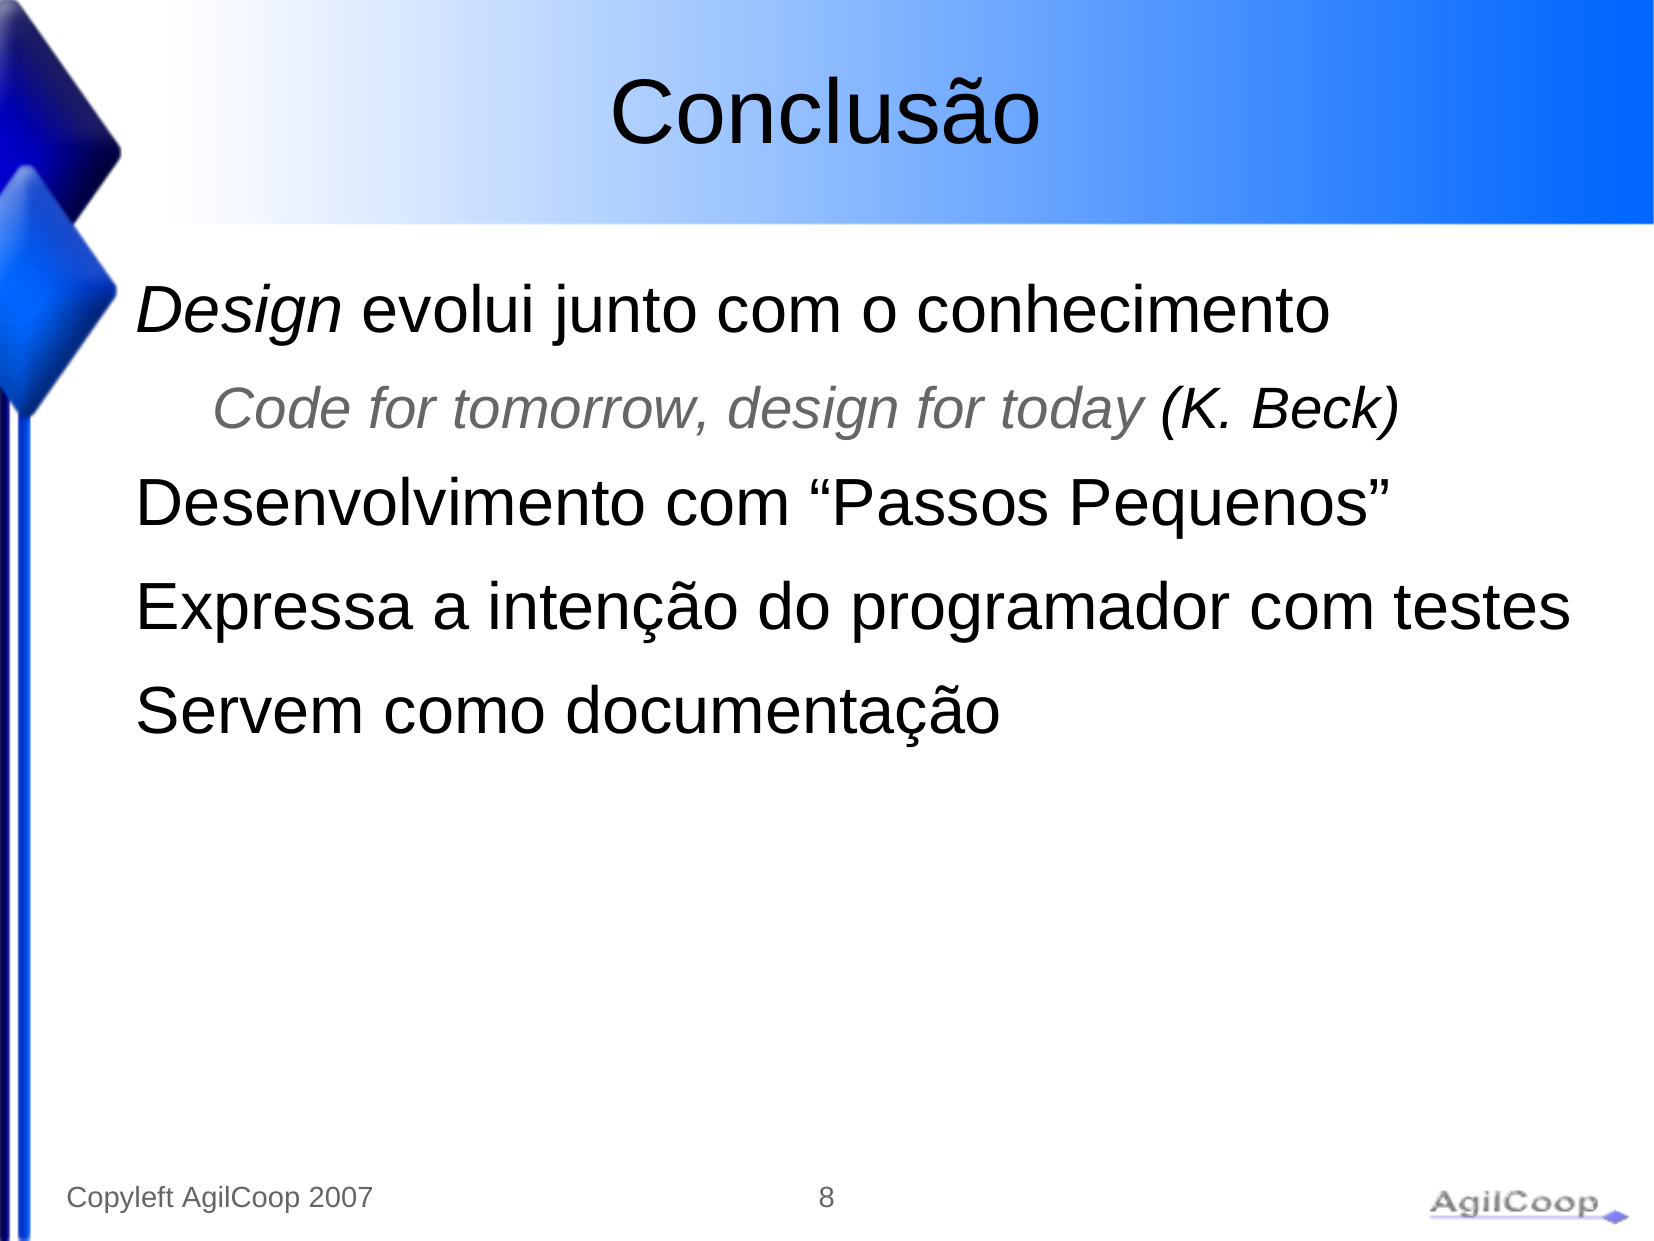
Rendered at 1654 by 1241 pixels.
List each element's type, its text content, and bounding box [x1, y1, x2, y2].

title Conclusão [82, 8, 1571, 216]
list Design evolui junto com o conhecimento Code for tomorrow, design for today (K. Beck) Desenvolvimento com “Passos Pequenos” Expressa a intenção do programador com testes Servem como documentação [118, 271, 1607, 1108]
picture [0, 0, 1654, 1241]
